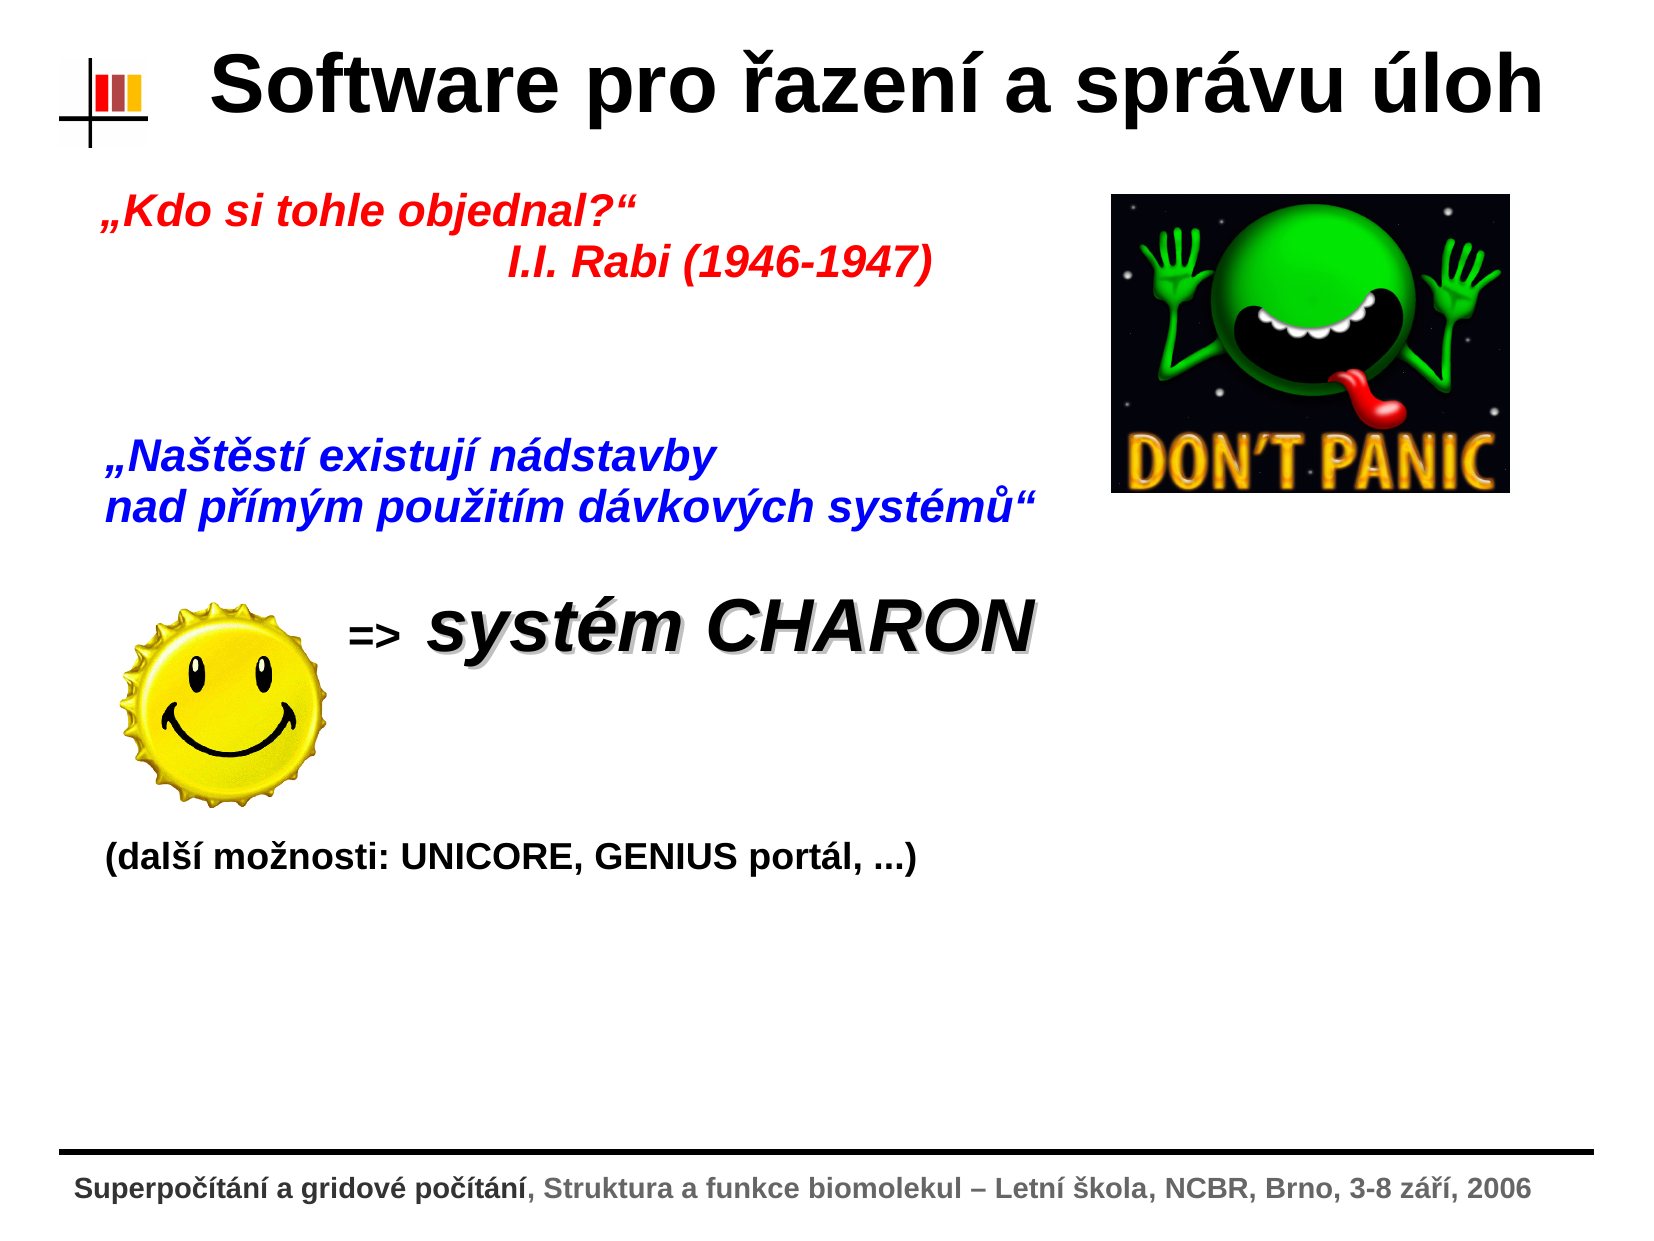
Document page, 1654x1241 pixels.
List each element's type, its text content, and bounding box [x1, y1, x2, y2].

text_box „Kdo si tohle objednal?“ I.I. Rabi (1946-1947) [85, 177, 1618, 330]
text_box „Naštěstí existují nádstavby nad přímým použitím dávkových systémů“ => systém CHARON (další možnosti: UNICORE, GENIUS portál, ...) [90, 422, 1496, 1040]
picture [116, 598, 332, 811]
picture [59, 58, 148, 148]
text_box Superpočítání a gridové počítání, Struktura a funkce biomolekul – Letní škola, NCBR, Brno, 3-8 září, 2006 [59, 1151, 1558, 1214]
text_box Software pro řazení a správu úloh [194, 29, 1595, 171]
picture [1111, 194, 1510, 493]
